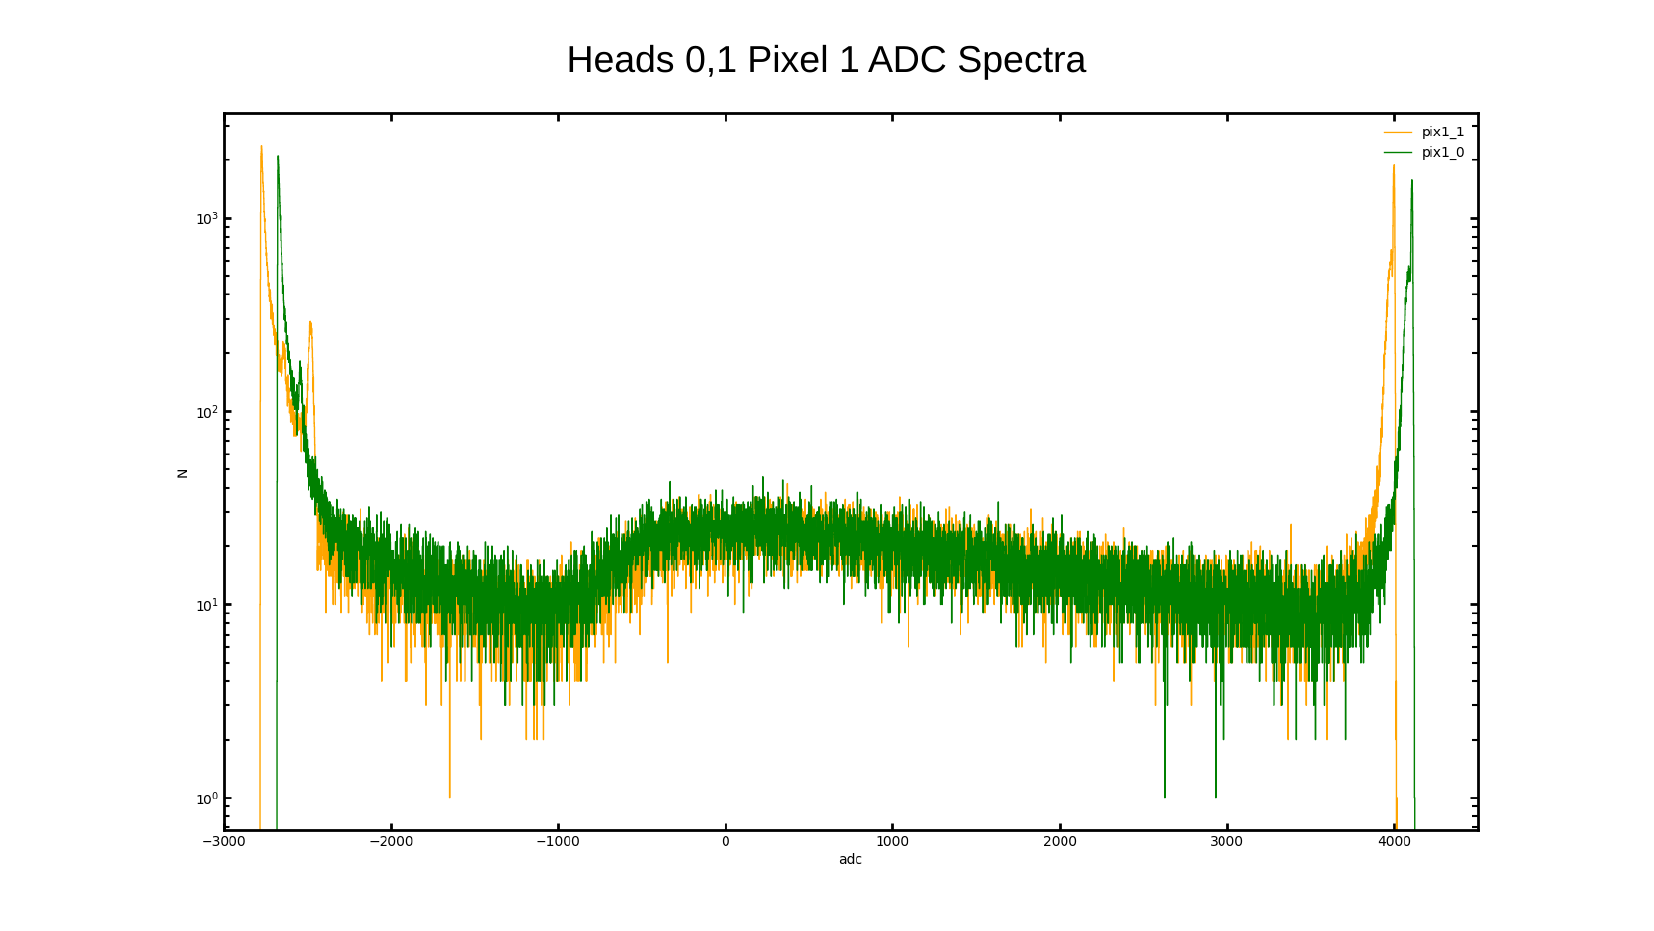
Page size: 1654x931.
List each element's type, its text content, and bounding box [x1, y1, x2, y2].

text_box Heads 0,1 Pixel 1 ADC Spectra [551, 30, 1102, 88]
picture [21, 1, 1639, 931]
